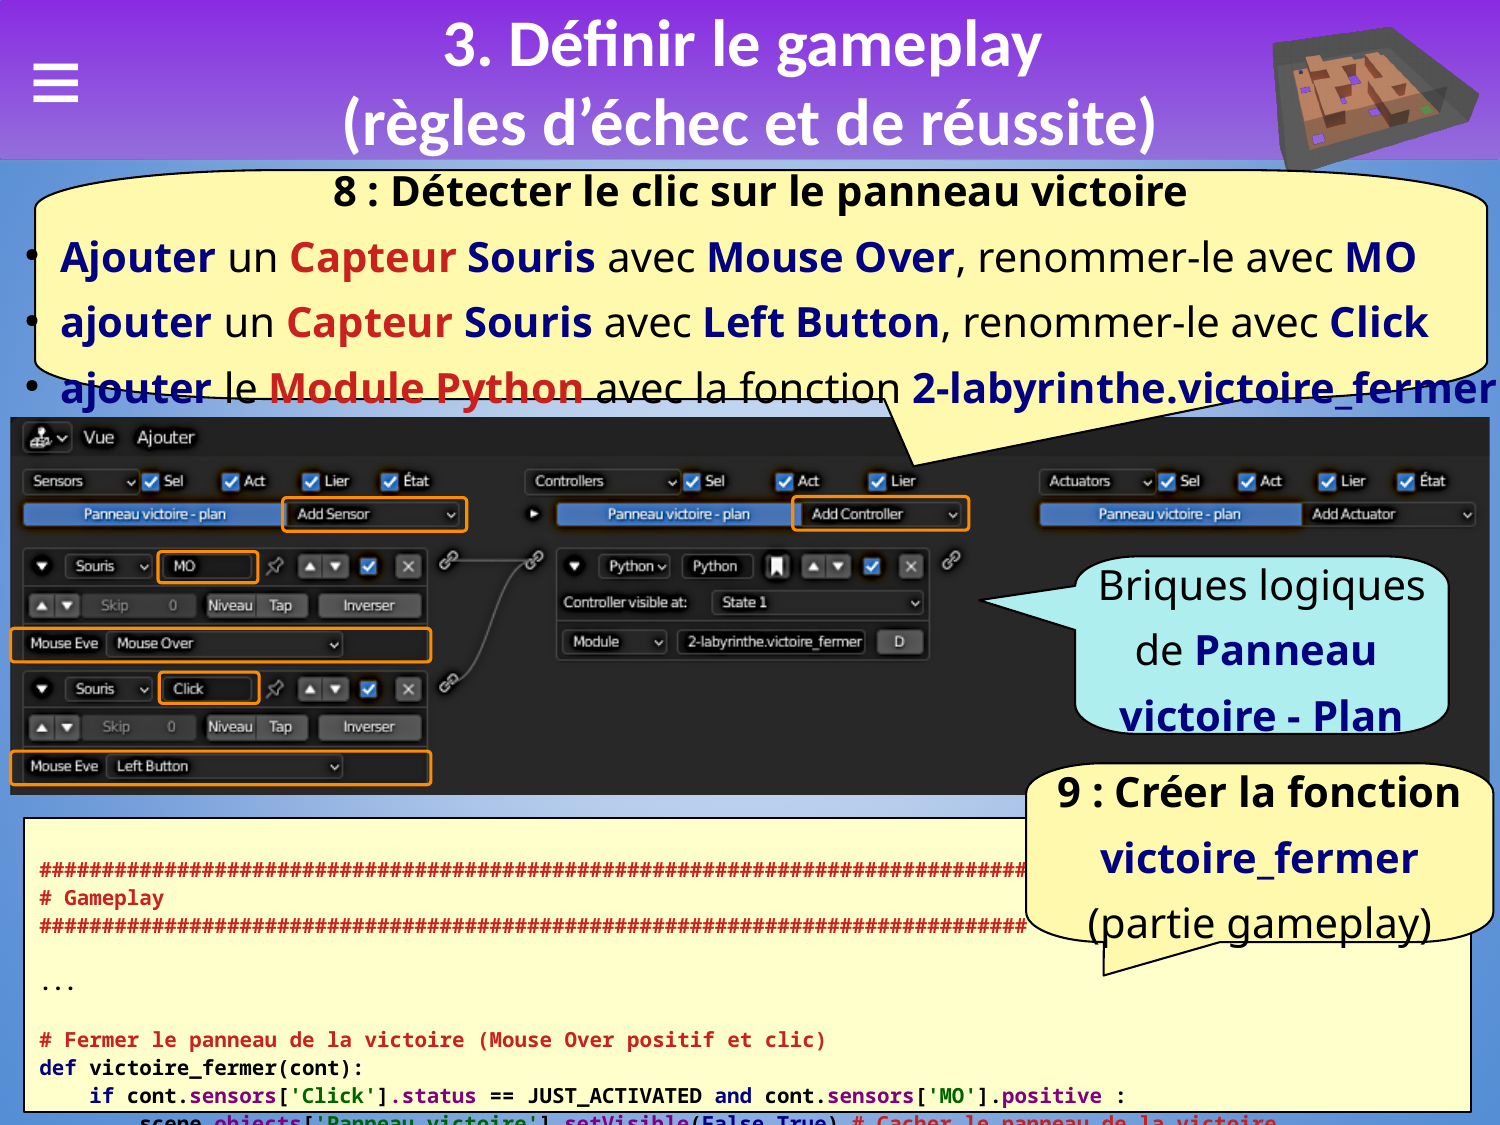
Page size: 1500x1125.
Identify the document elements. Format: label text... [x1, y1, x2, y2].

text_box 9 : Créer la fonction victoire_fermer (partie gameplay) [1026, 763, 1494, 976]
text_box Briques logiques de Panneau victoire - Plan [979, 556, 1449, 734]
text_box ############################################################################### # Gameplay ############################################################################### ... # Fermer le panneau de la victoire (Mouse Over positif et clic) def victoire_fermer(cont): if cont.sensors['Click'].status == JUST_ACTIVATED and cont.sensors['MO'].positive : scene.objects['Panneau victoire'].setVisible(False,True) # Cacher le panneau de la victoire scene.objects['Panneau victoire - plan'].suspendPhysics(True) # Suspendre la physique du panneau depart() # Replacer la bille au départ [23, 818, 1471, 1112]
text_box ≡ [14, 23, 101, 141]
text_box 3. Définir le gameplay (règles d’échec et de réussite) [0, 0, 1500, 159]
picture [0, 27, 1500, 1125]
text_box 8 : Détecter le clic sur le panneau victoire Ajouter un Capteur Souris avec Mouse Over, renommer-le avec MO ajouter un Capteur Souris avec Left Button, renommer-le avec Click ajouter le Module Python avec la fonction 2-labyrinthe.victoire_fermer [35, 170, 1488, 467]
